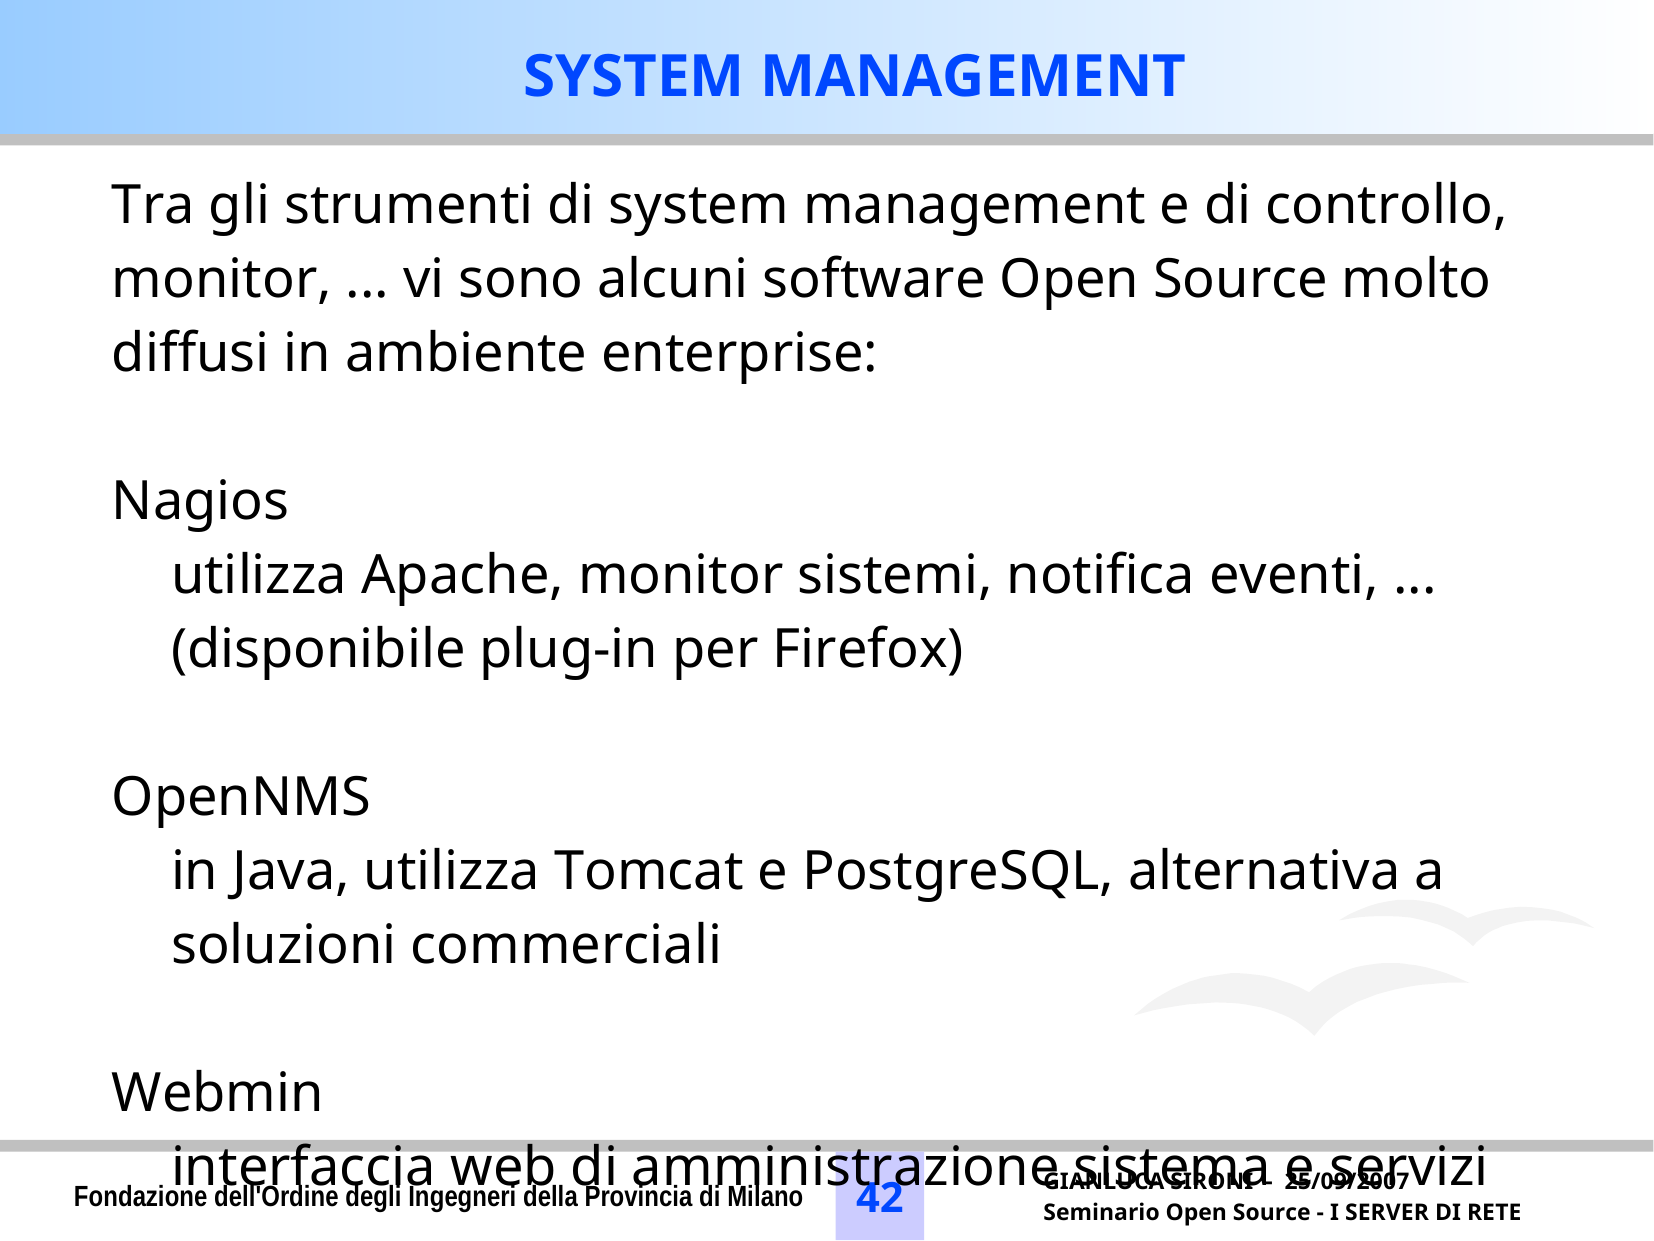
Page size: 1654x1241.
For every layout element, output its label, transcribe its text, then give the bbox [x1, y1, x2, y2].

list Tra gli strumenti di system management e di controllo, monitor, ... vi sono alcuni software Open Source molto diffusi in ambiente enterprise: Nagios utilizza Apache, monitor sistemi, notifica eventi, ... (disponibile plug-in per Firefox) OpenNMS in Java, utilizza Tomcat e PostgreSQL, alternativa a soluzioni commerciali Webmin interfaccia web di amministrazione sistema e servizi [111, 165, 1654, 1241]
title SYSTEM MANAGEMENT [85, 0, 1654, 148]
